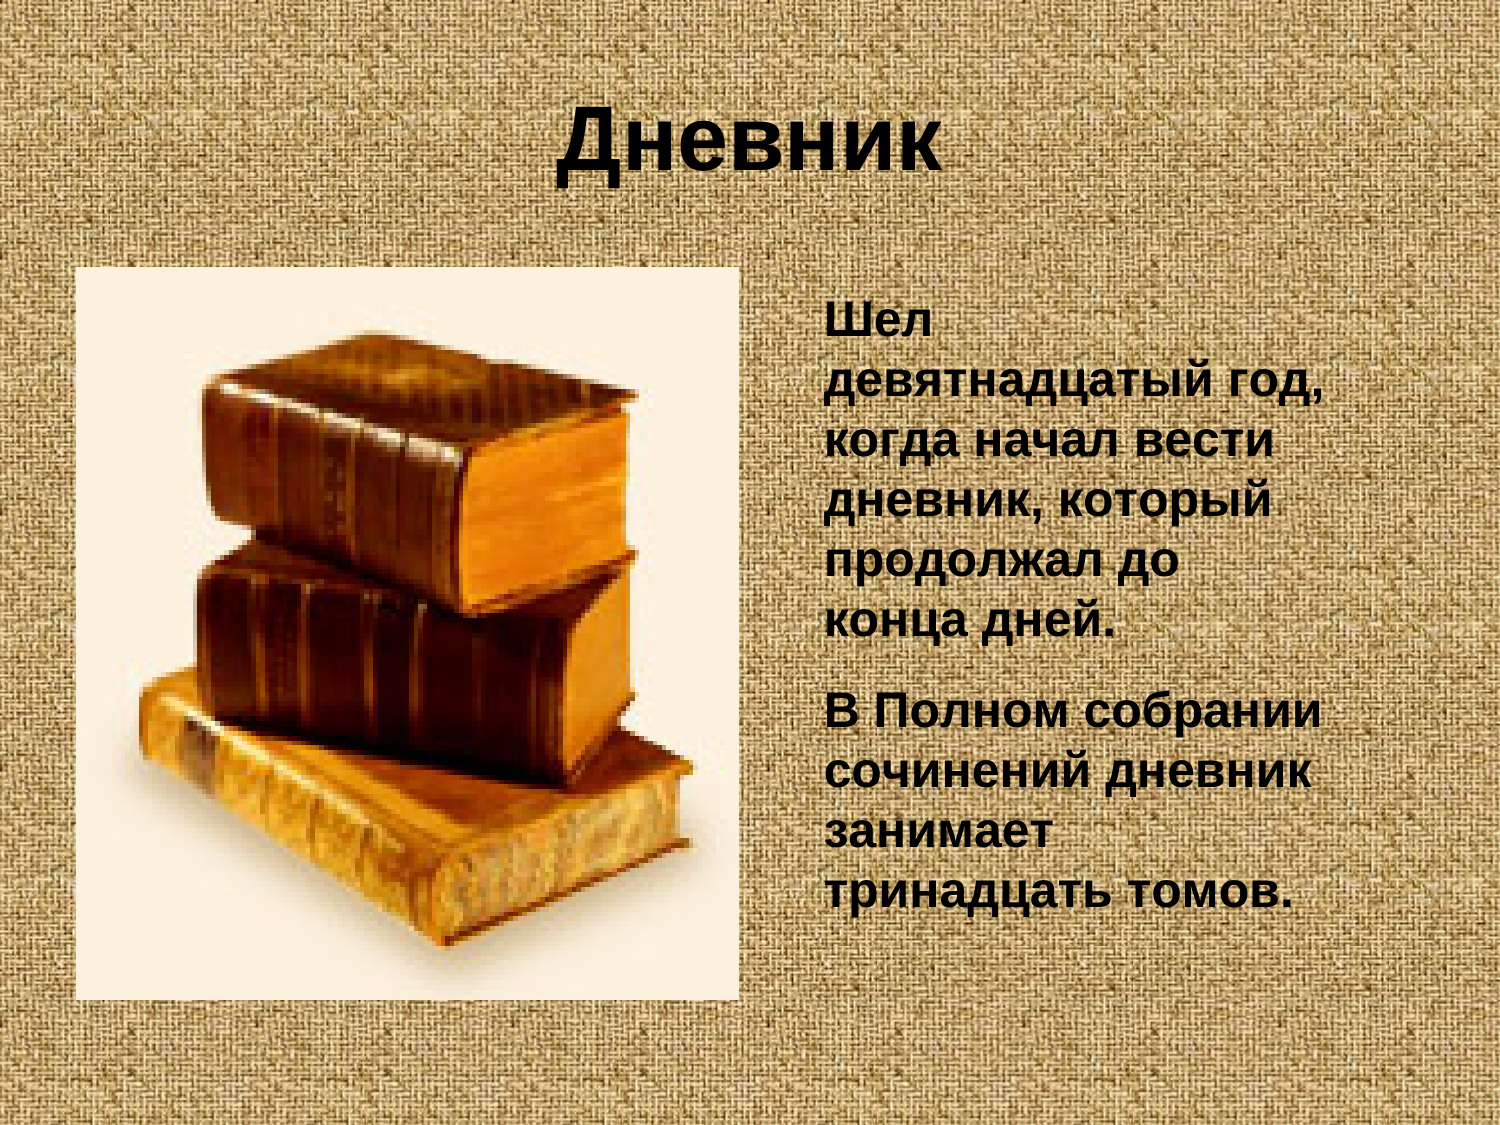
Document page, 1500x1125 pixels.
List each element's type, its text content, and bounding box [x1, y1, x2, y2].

text_box Шел девятнадцатый год, когда начал вести дневник, который продолжал до конца дней. В Полном собрании сочинений дневник занимает тринадцать томов. [809, 278, 1353, 1017]
text_box [76, 267, 739, 1000]
picture [0, 0, 1500, 1125]
title Дневник [75, 45, 1426, 233]
